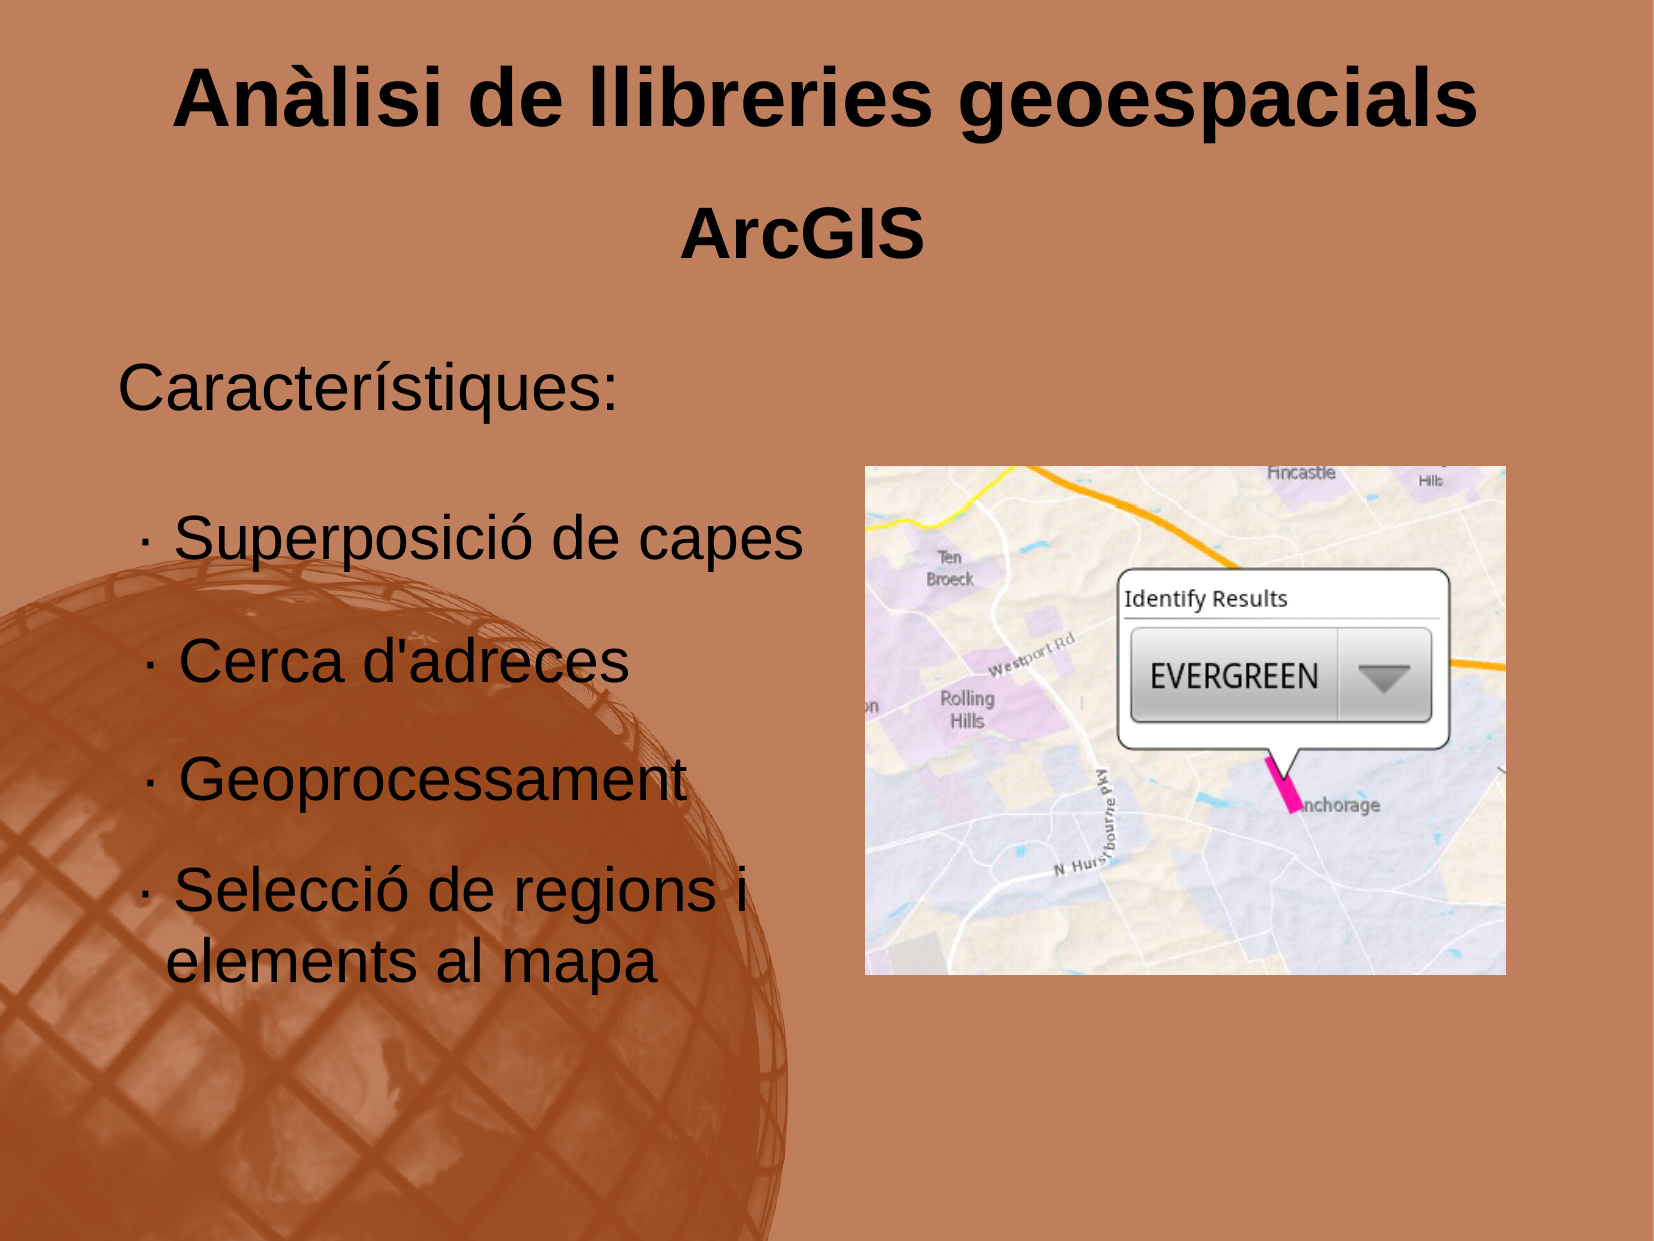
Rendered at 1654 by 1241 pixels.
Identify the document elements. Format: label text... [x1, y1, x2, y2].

text_box elements al mapa [165, 926, 689, 997]
picture [0, 0, 1654, 1241]
text_box · Superposició de capes [113, 478, 865, 562]
text_box · Geoprocessament [118, 719, 865, 803]
text_box · Cerca d'adreces [118, 601, 865, 685]
title ArcGIS [679, 188, 945, 278]
title Anàlisi de llibreries geoespacials [82, 0, 1571, 202]
text_box · Selecció de regions i [113, 847, 865, 932]
title Característiques: [88, 349, 650, 425]
